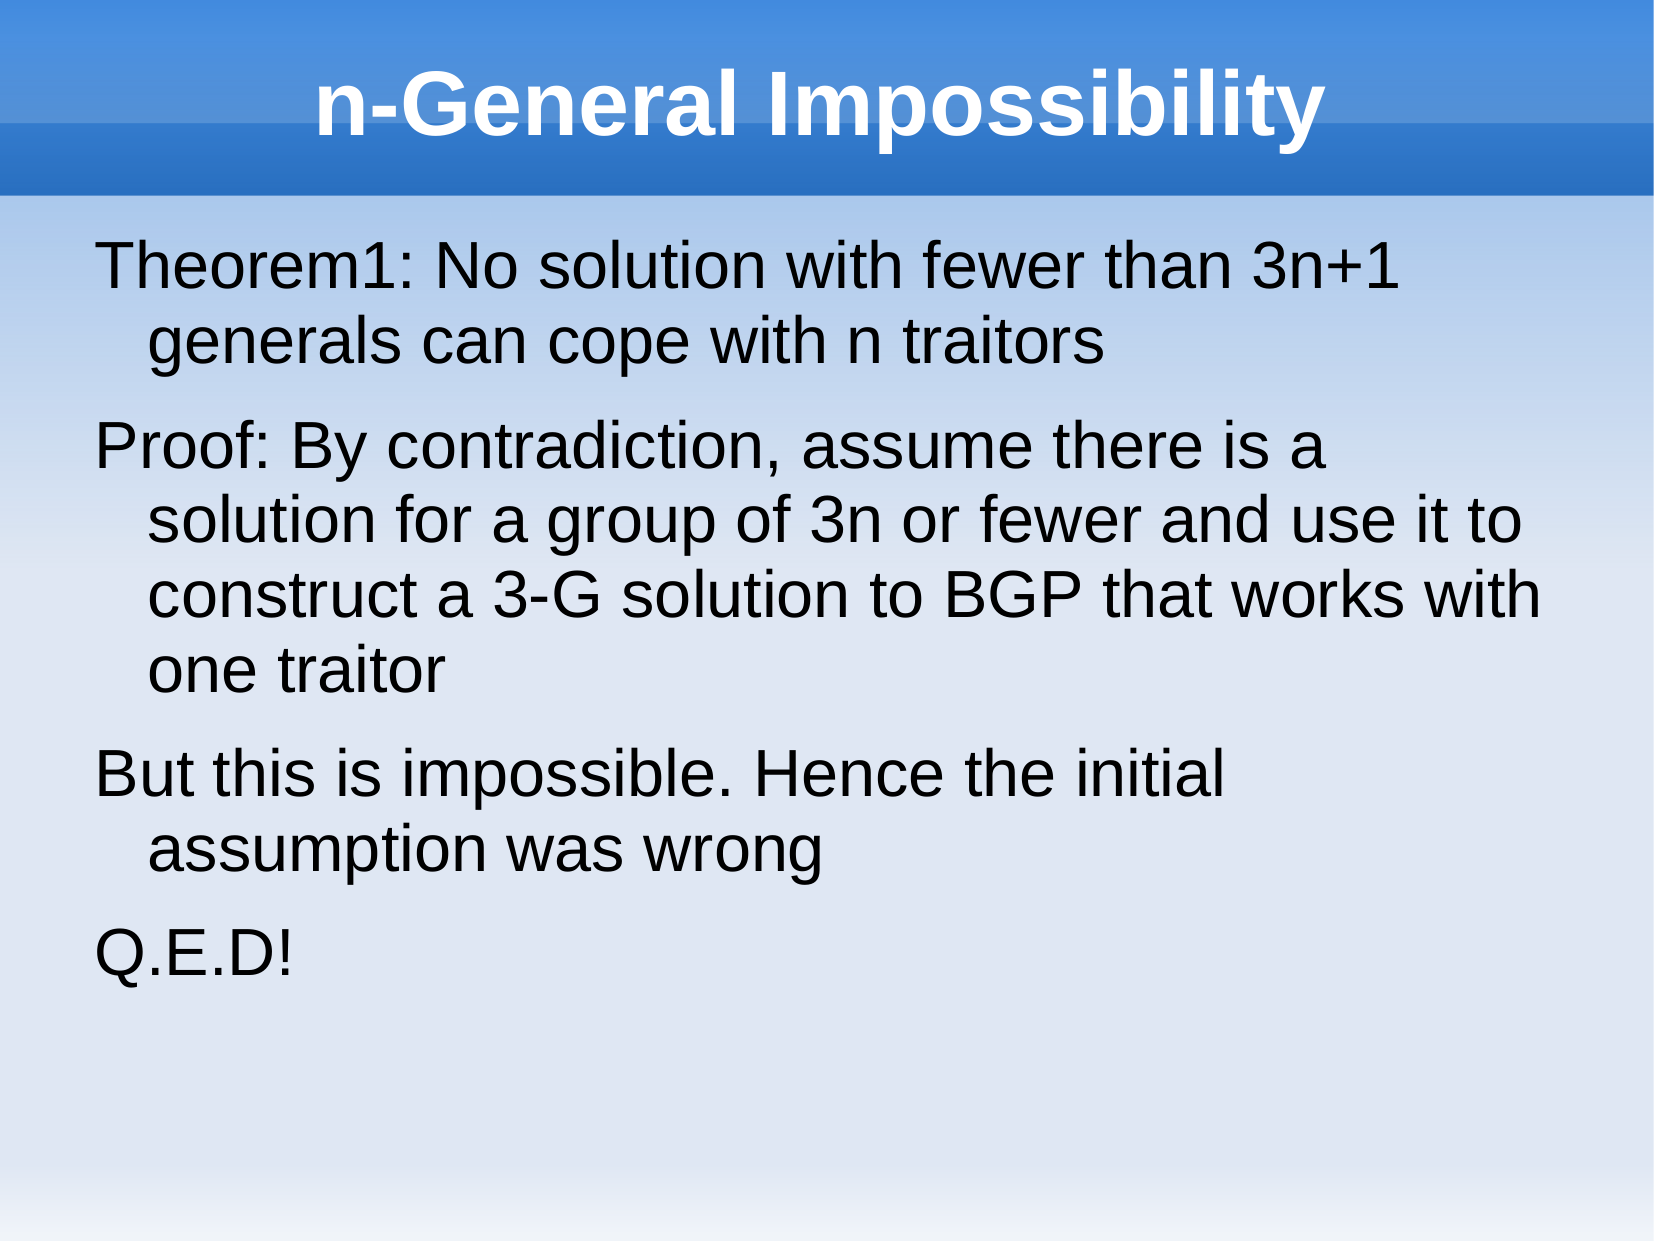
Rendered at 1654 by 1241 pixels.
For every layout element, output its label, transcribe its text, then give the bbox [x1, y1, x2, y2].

list Theorem1: No solution with fewer than 3n+1 generals can cope with n traitors Proof: By contradiction, assume there is a solution for a group of 3n or fewer and use it to construct a 3-G solution to BGP that works with one traitor But this is impossible. Hence the initial assumption was wrong Q.E.D! [76, 228, 1565, 1211]
picture [0, 0, 1654, 1241]
title n-General Impossibility [76, 7, 1565, 200]
